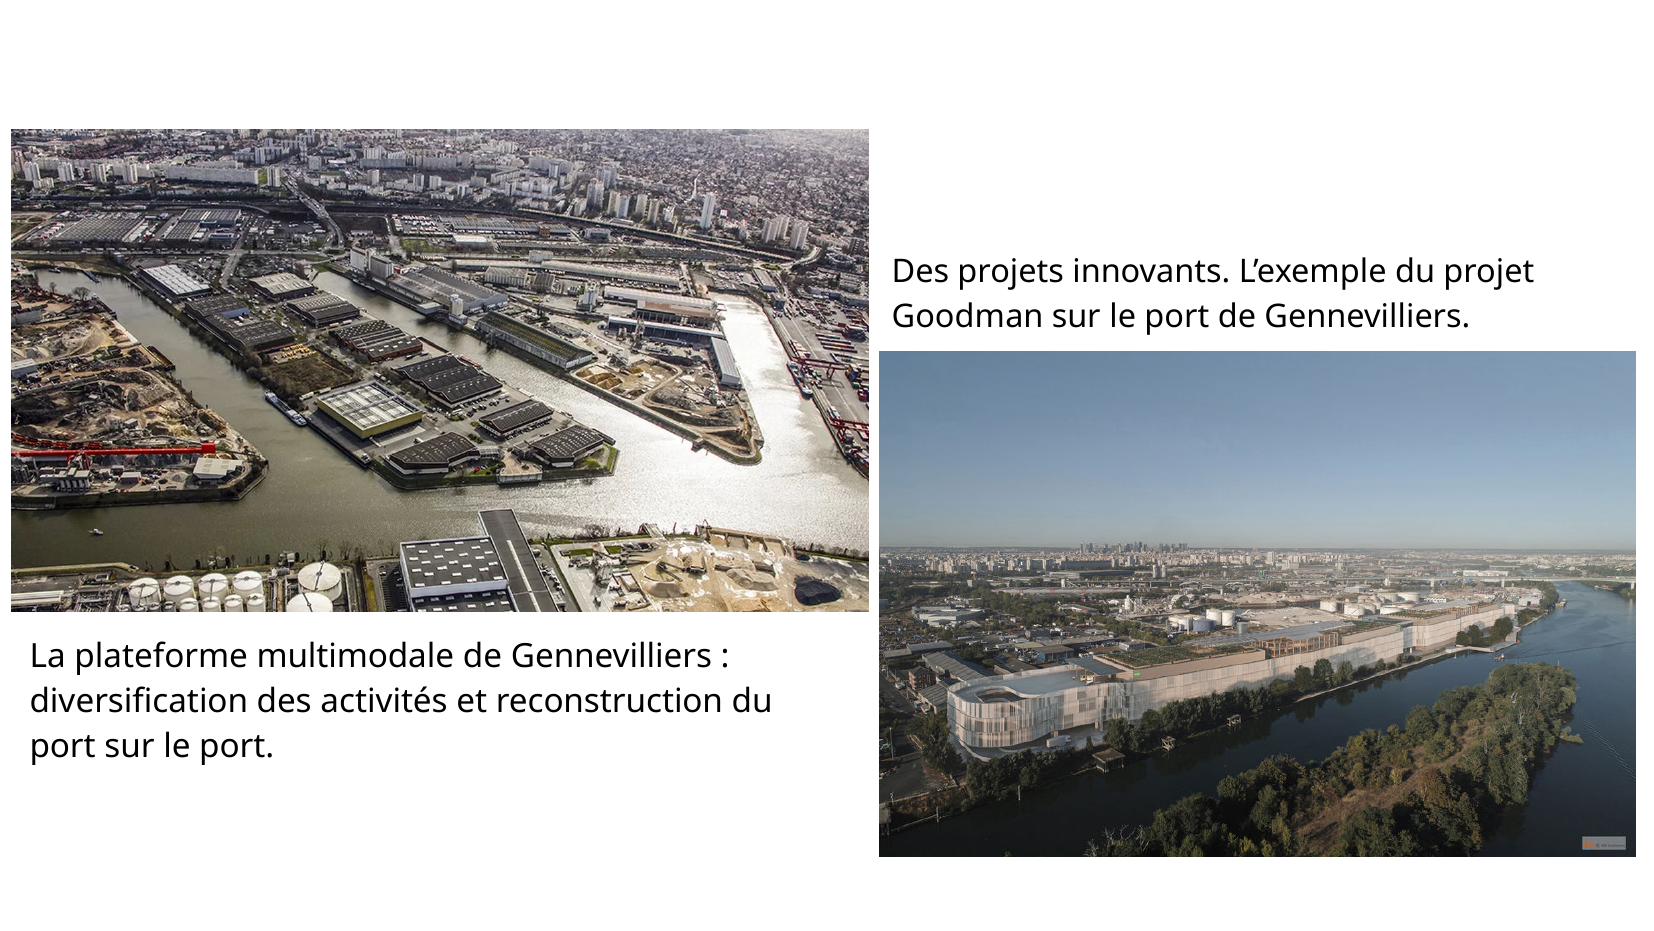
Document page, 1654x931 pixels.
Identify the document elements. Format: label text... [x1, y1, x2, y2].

list La plateforme multimodale de Gennevilliers : diversification des activités et reconstruction du port sur le port. [29, 631, 780, 780]
picture [11, 129, 869, 612]
picture [879, 351, 1636, 857]
list Des projets innovants. L’exemple du projet Goodman sur le port de Gennevilliers. [891, 248, 1642, 337]
